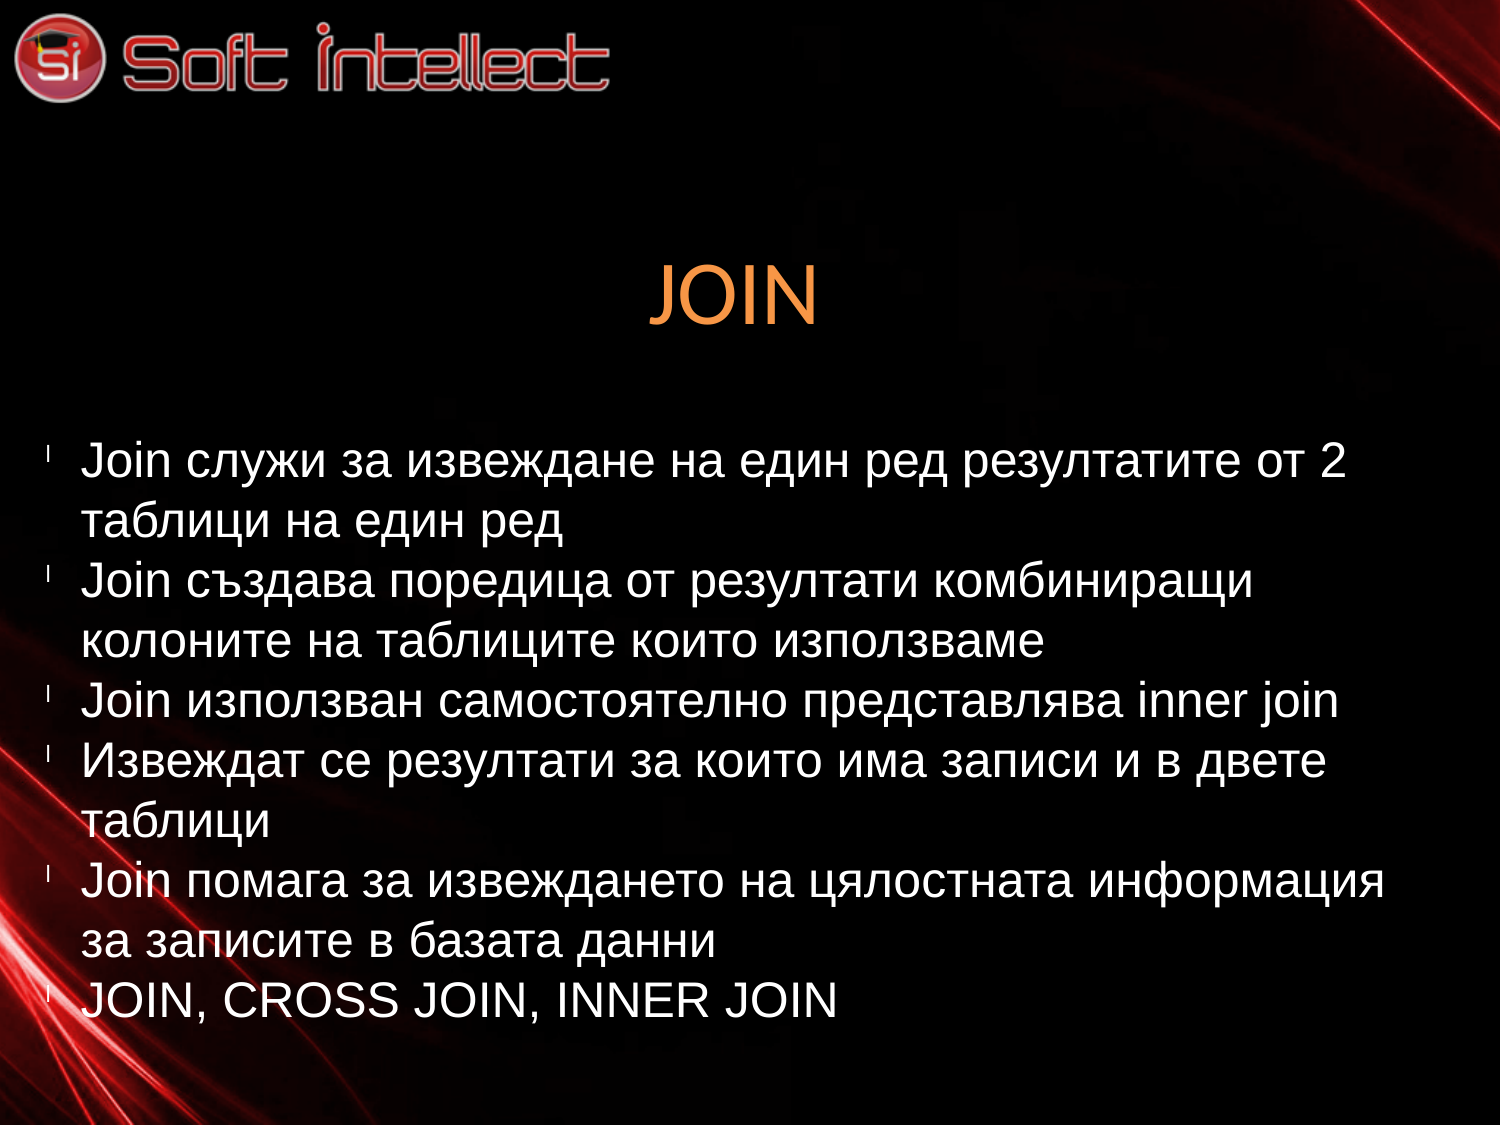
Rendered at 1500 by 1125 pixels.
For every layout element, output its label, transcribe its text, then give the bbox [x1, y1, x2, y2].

text_box JOIN [60, 195, 1410, 382]
picture [0, 0, 1500, 1125]
text_box Join служи за извеждане на един ред резултатите от 2 таблици на един ред Join създава поредица от резултати комбиниращи колоните на таблиците които използваме Join използван самостоятелно представлява inner join Извеждат се резултати за които има записи и в двете таблици Join помага за извеждането на цялостната информация за записите в базата данни JOIN, CROSS JOIN, INNER JOIN [30, 420, 1440, 660]
